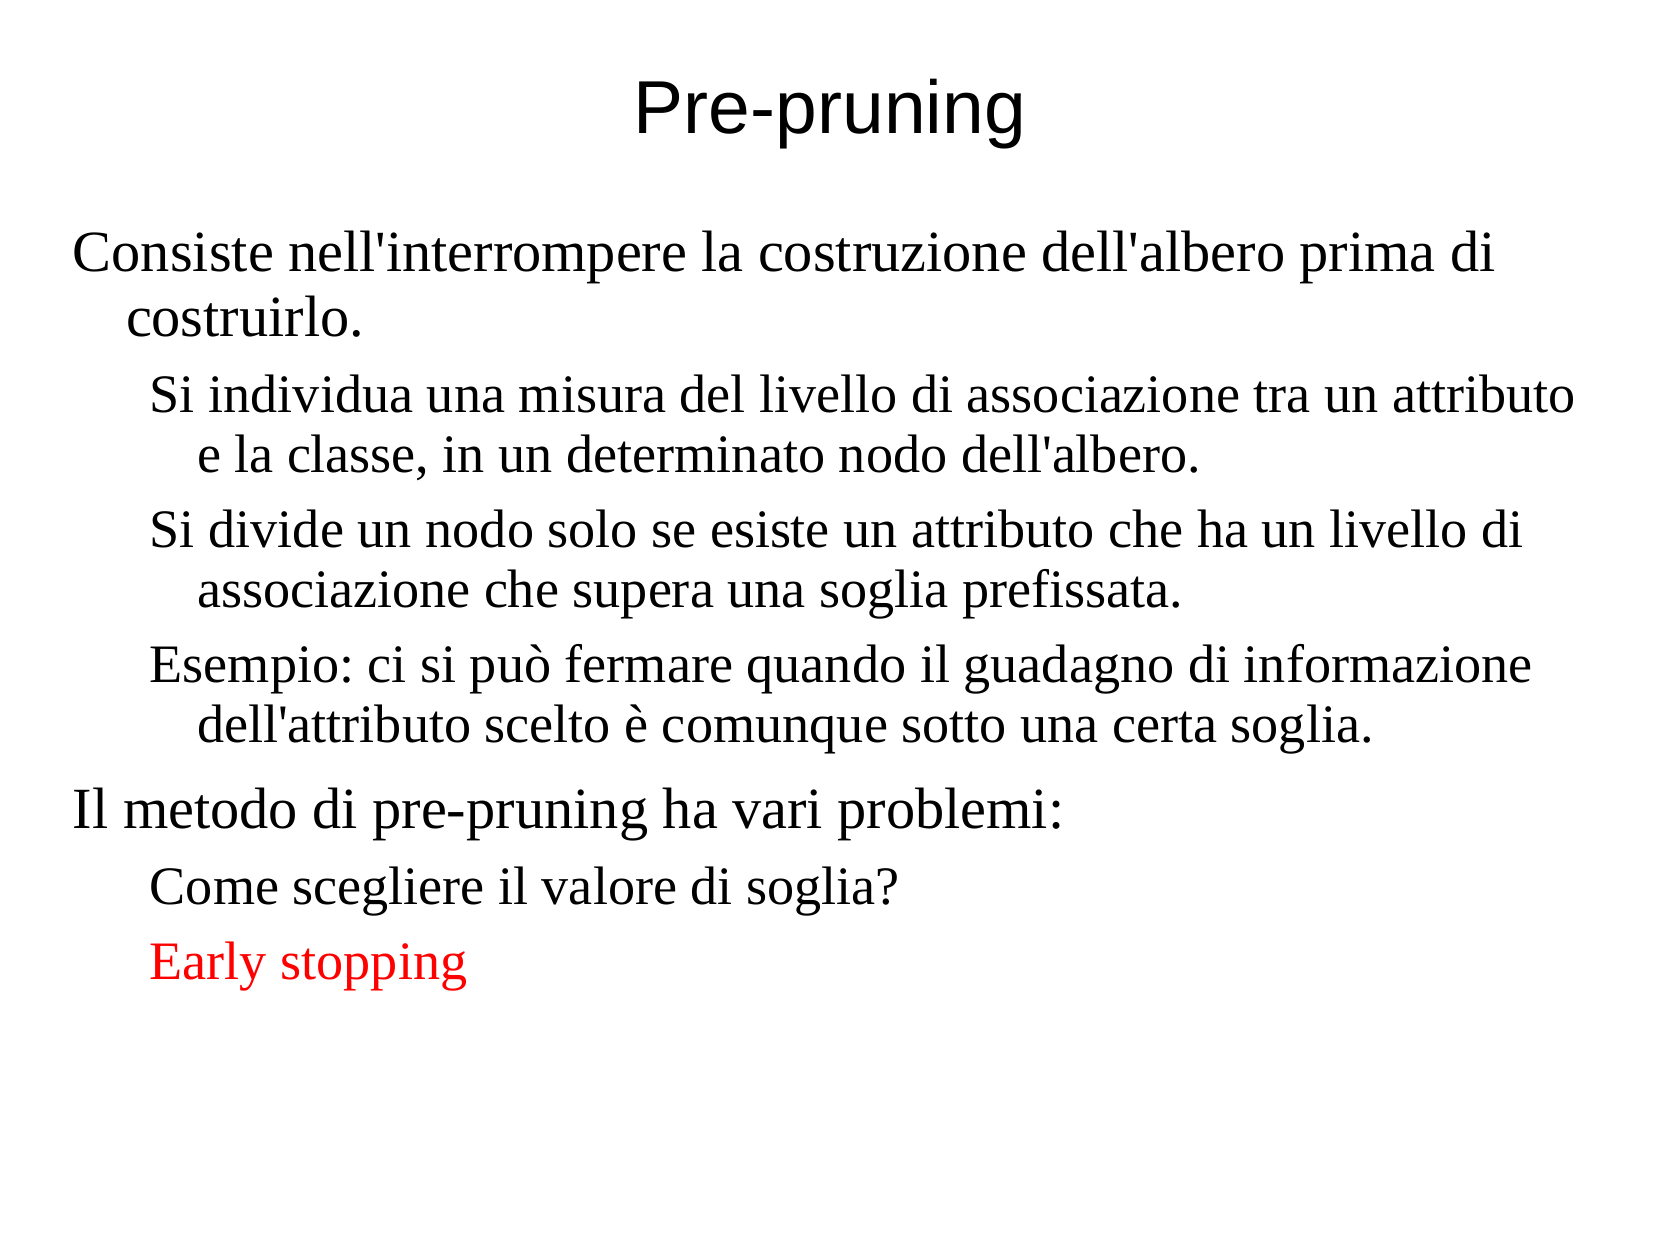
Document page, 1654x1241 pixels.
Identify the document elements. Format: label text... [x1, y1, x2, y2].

list Consiste nell'interrompere la costruzione dell'albero prima di costruirlo. Si individua una misura del livello di associazione tra un attributo e la classe, in un determinato nodo dell'albero. Si divide un nodo solo se esiste un attributo che ha un livello di associazione che supera una soglia prefissata. Esempio: ci si può fermare quando il guadagno di informazione dell'attributo scelto è comunque sotto una certa soglia. Il metodo di pre-pruning ha vari problemi: Come scegliere il valore di soglia? Early stopping [55, 219, 1605, 1179]
title Pre-pruning [52, 42, 1608, 173]
